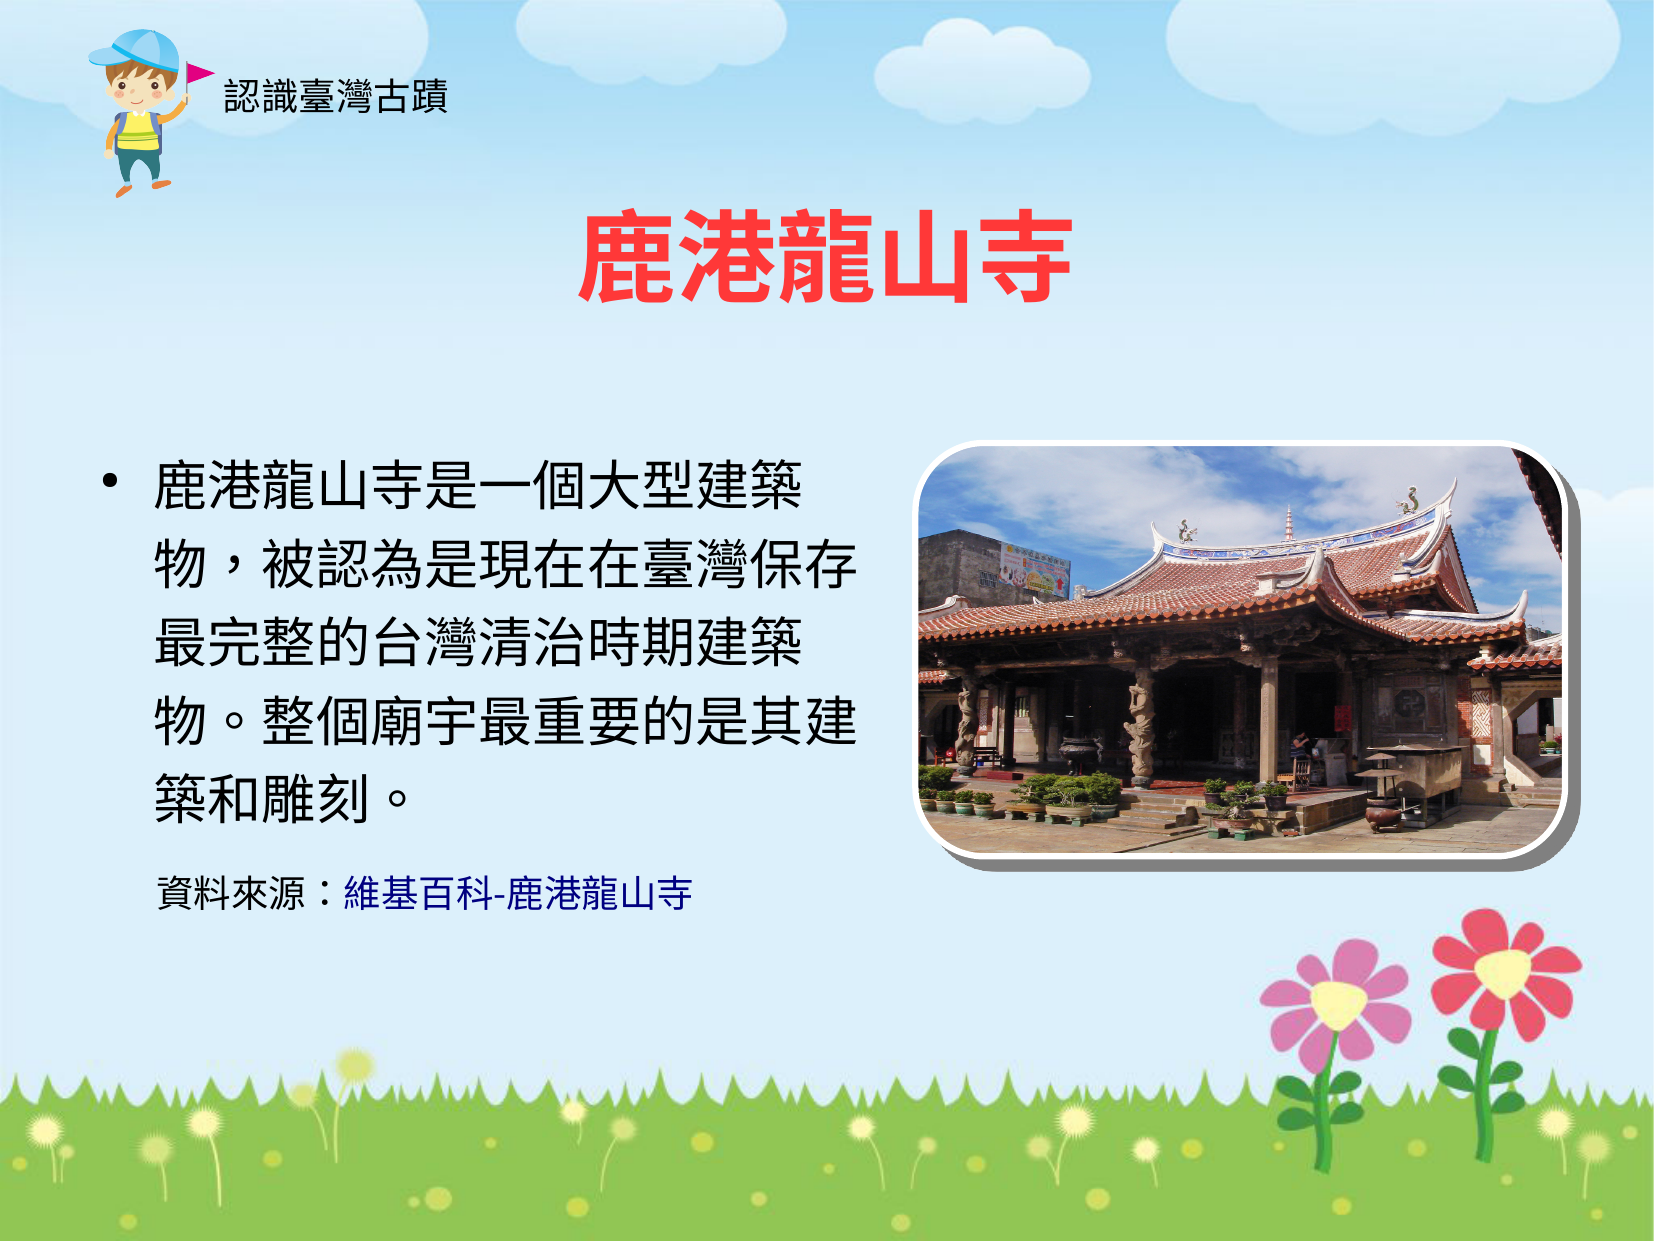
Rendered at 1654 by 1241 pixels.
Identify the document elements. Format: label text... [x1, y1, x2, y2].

title 鹿港龍山寺 [82, 147, 1571, 355]
text_box 資料來源：維基百科-鹿港龍山寺 [141, 856, 733, 945]
picture [0, 0, 1654, 1241]
list 鹿港龍山寺是一個大型建築物，被認為是現在在臺灣保存最完整的台灣清治時期建築物。整個廟宇最重要的是其建築和雕刻。 [82, 442, 886, 1163]
text_box [915, 442, 1566, 857]
